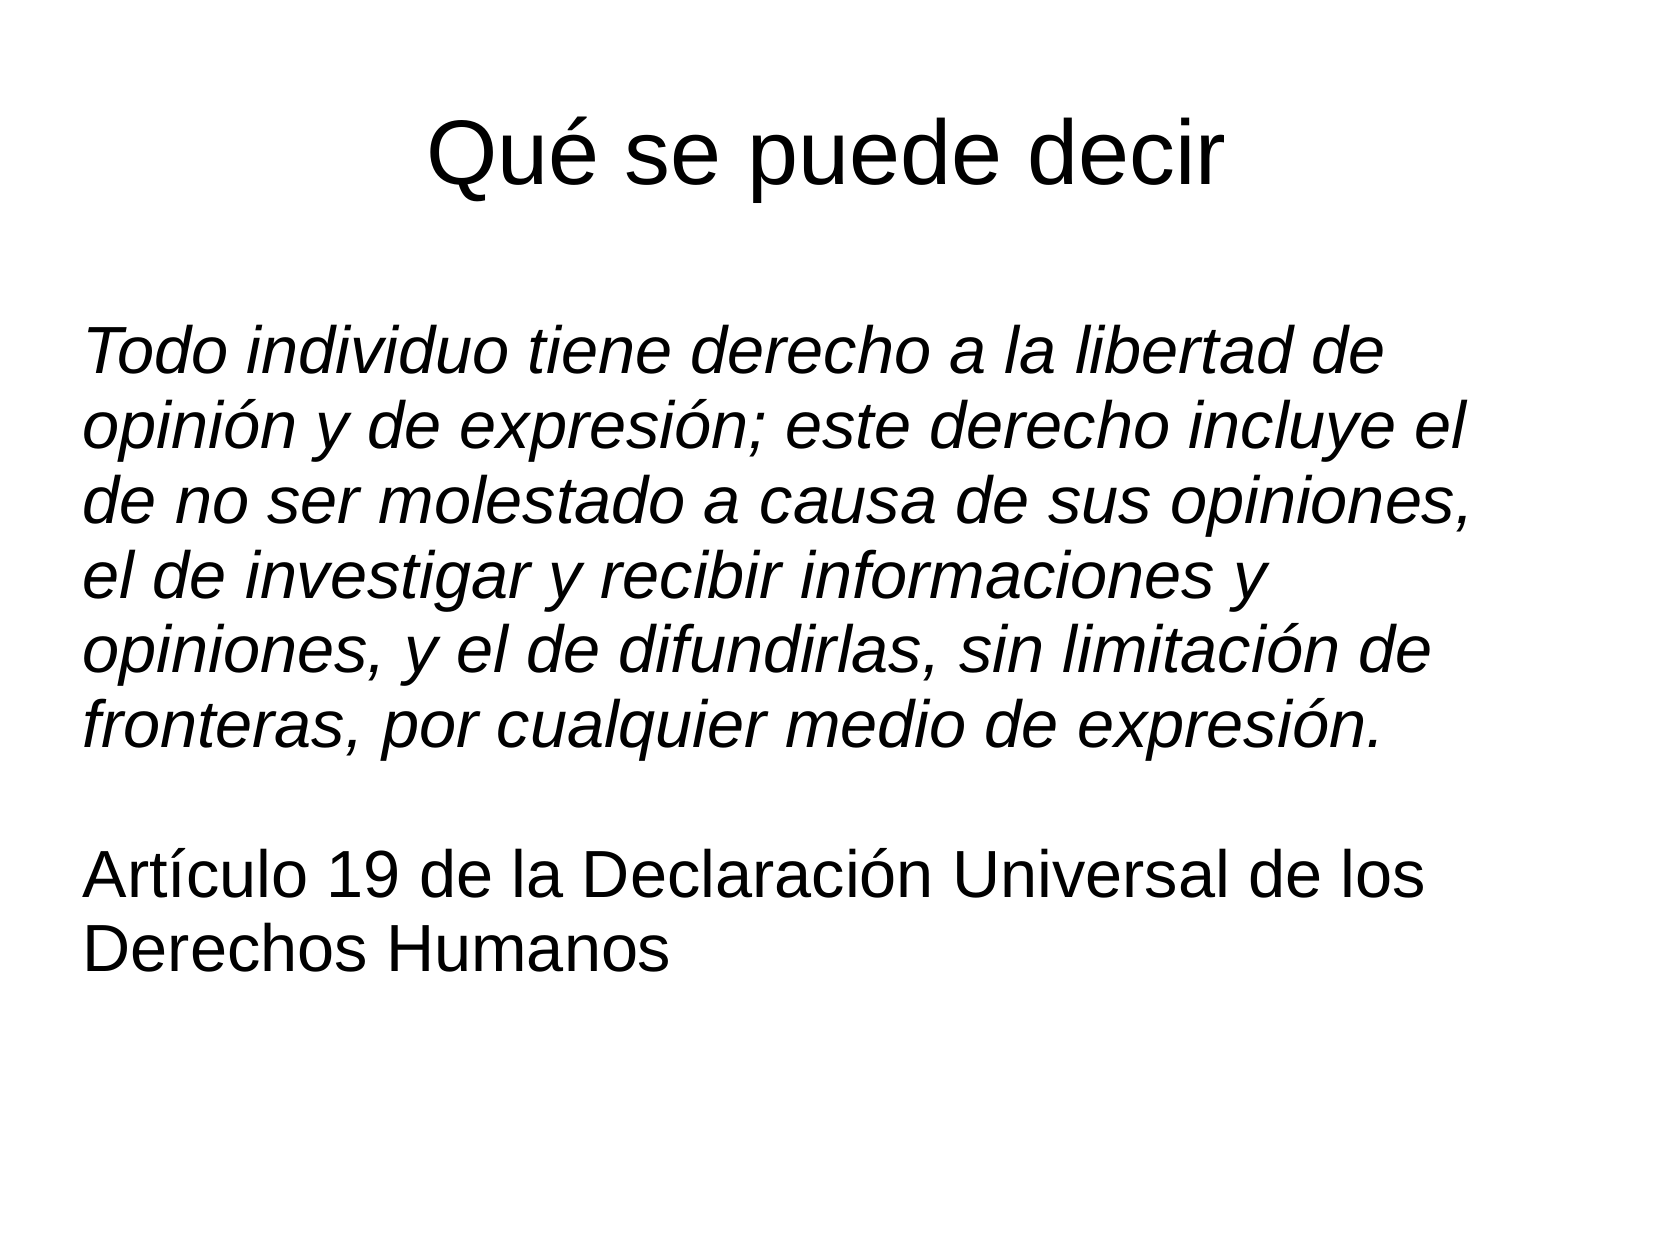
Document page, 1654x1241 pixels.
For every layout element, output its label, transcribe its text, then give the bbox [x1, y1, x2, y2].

subtitle Todo individuo tiene derecho a la libertad de opinión y de expresión; este derecho incluye el de no ser molestado a causa de sus opiniones, el de investigar y recibir informaciones y opiniones, y el de difundirlas, sin limitación de fronteras, por cualquier medio de expresión. Artículo 19 de la Declaración Universal de los Derechos Humanos [82, 290, 1538, 1010]
title Qué se puede decir [82, 49, 1571, 257]
